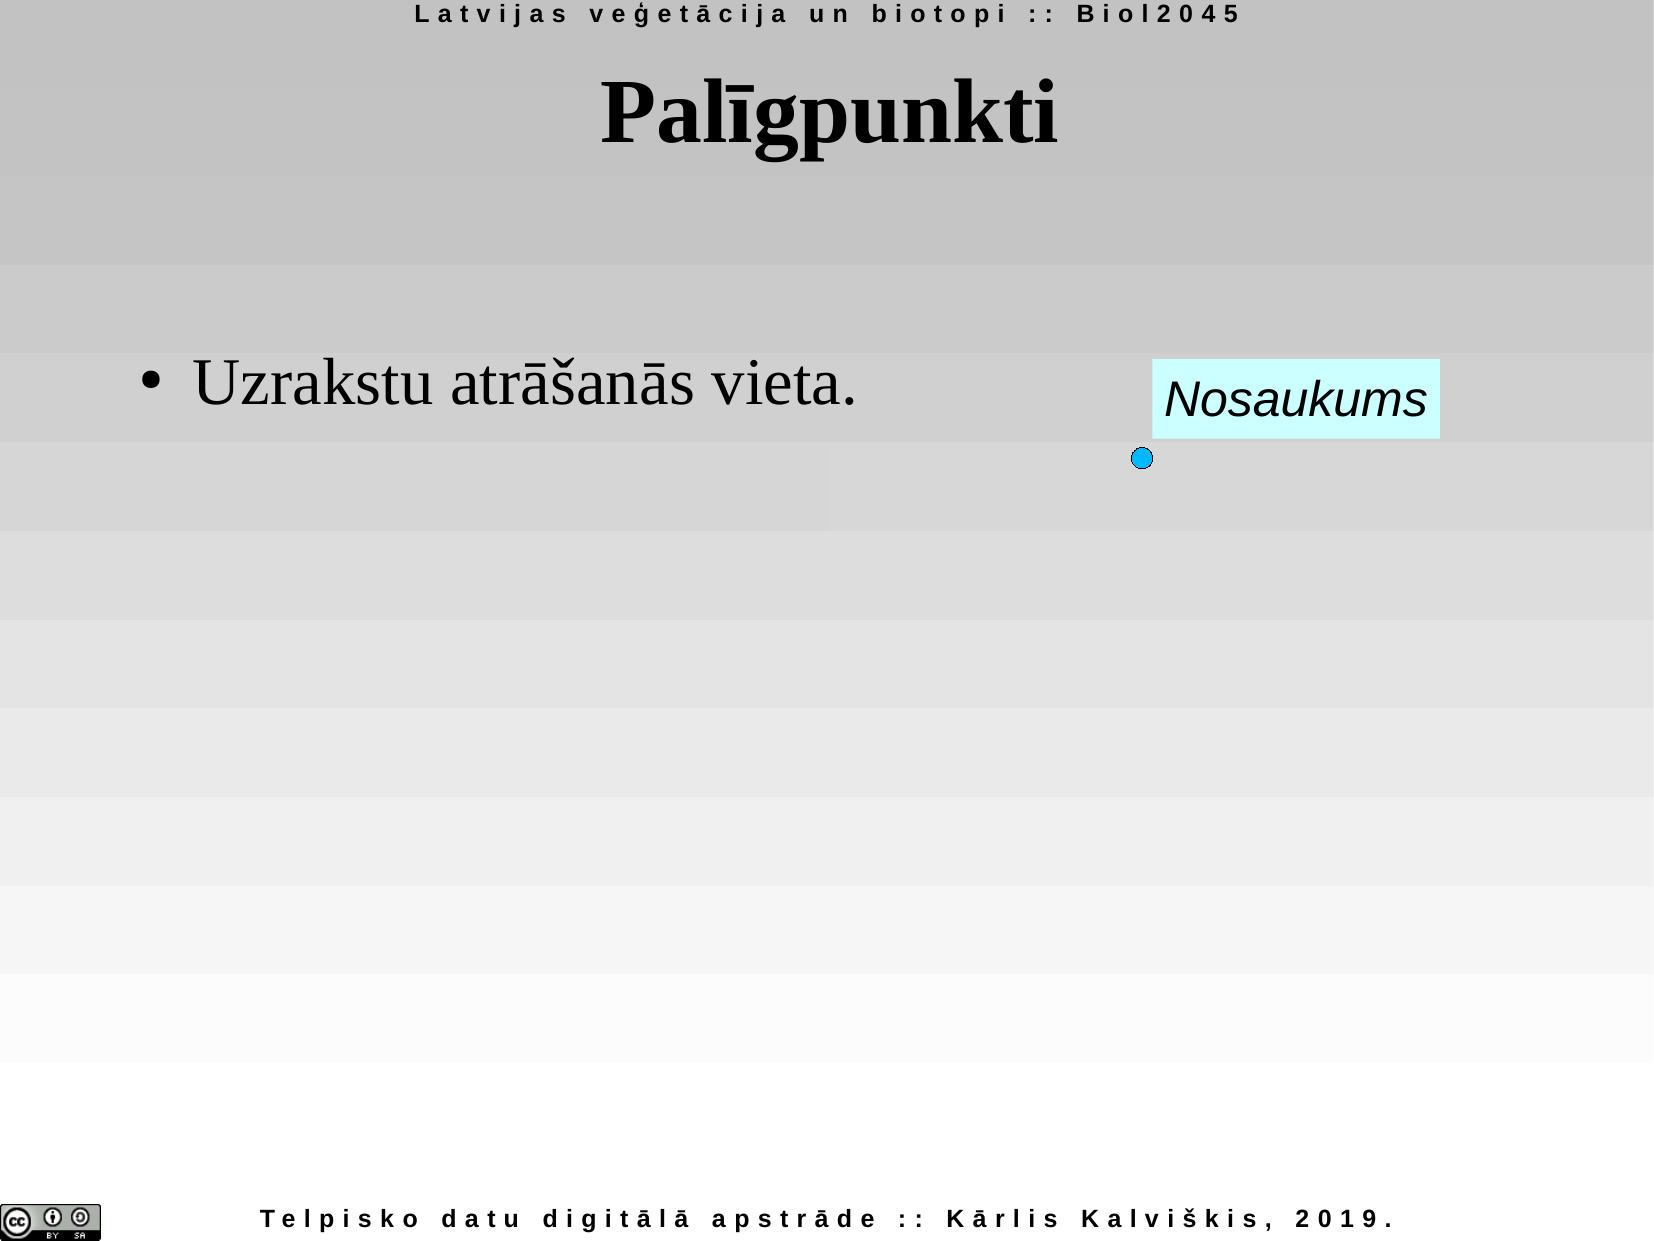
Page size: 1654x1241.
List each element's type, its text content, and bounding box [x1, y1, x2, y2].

picture [0, 0, 1654, 1241]
text_box Nosaukums [1152, 359, 1440, 439]
text_box [1131, 447, 1153, 469]
list Uzrakstu atrāšanās vieta. [121, 344, 1534, 1127]
title Palīgpunkti [34, 61, 1626, 296]
